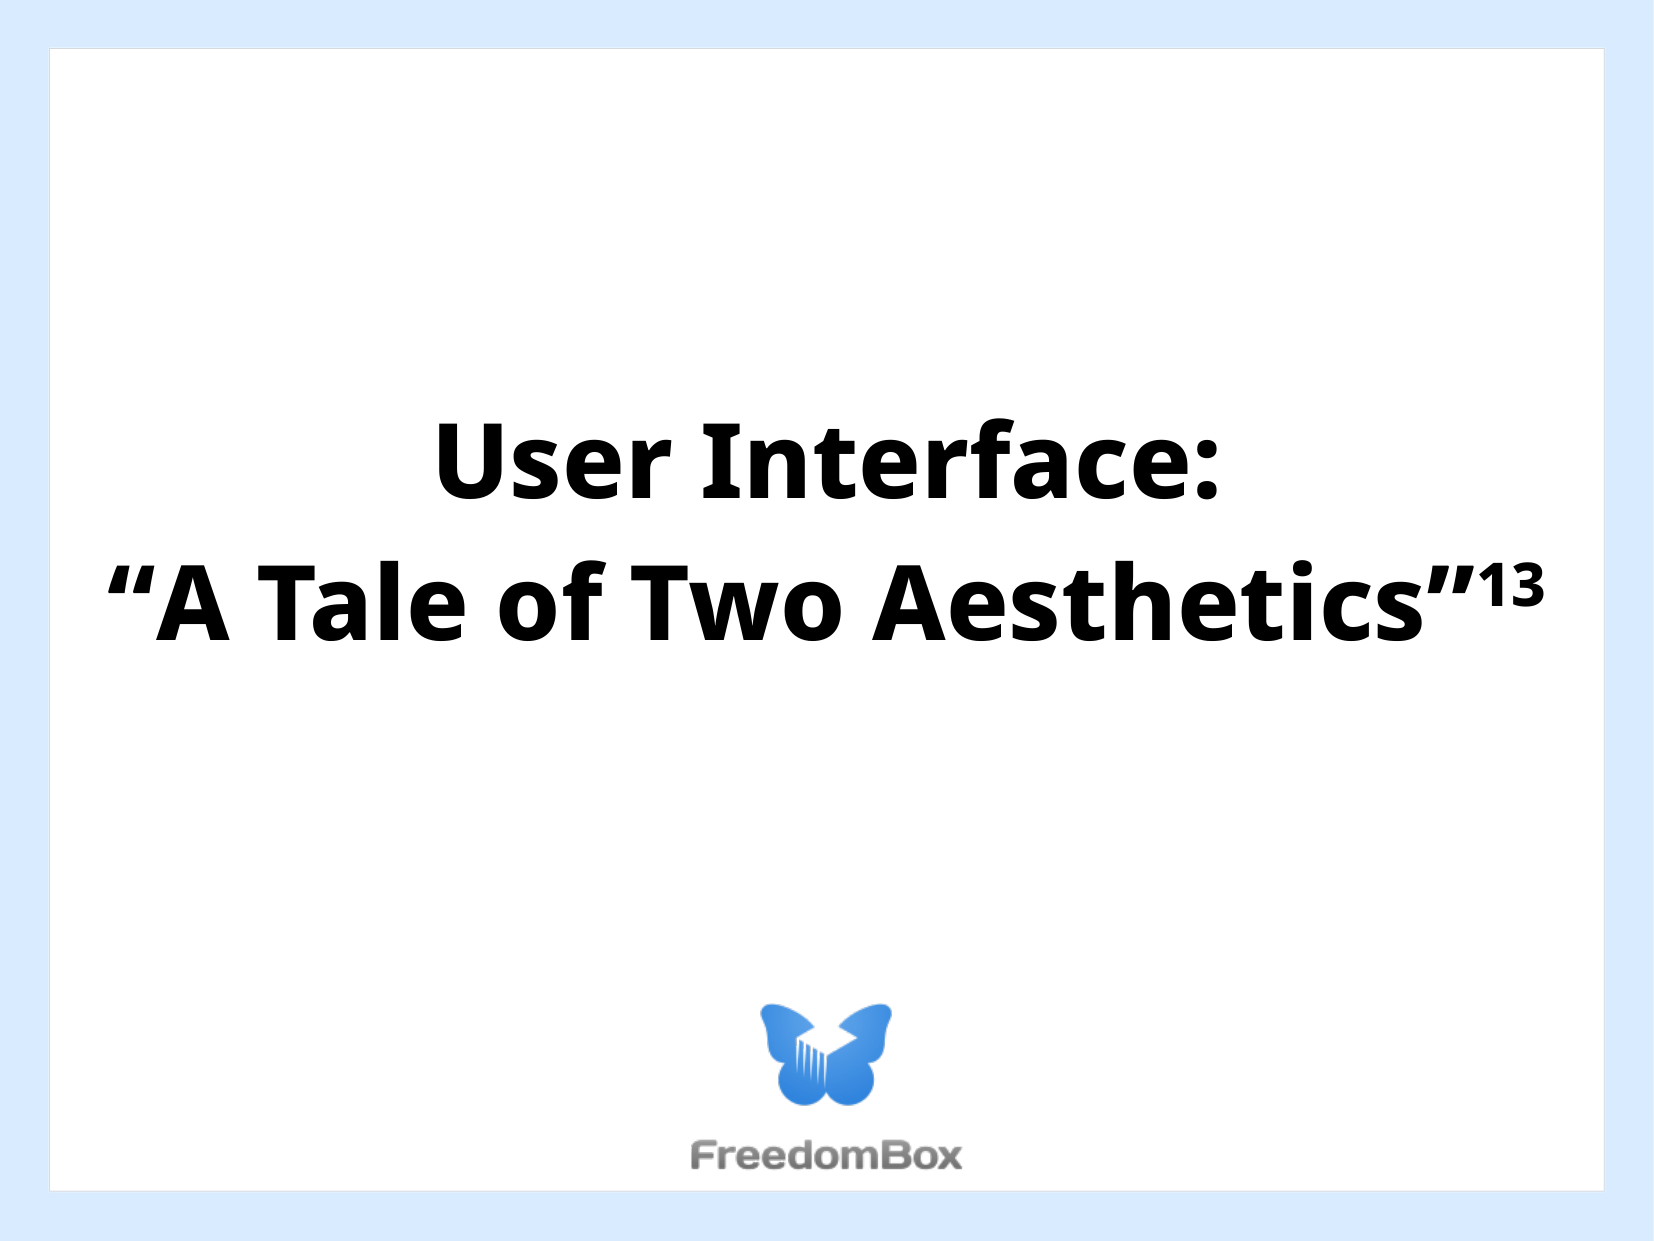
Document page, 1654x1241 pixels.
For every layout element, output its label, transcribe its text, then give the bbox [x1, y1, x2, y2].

picture [0, 0, 1654, 1241]
subtitle User Interface: “A Tale of Two Aesthetics”13 [82, 49, 1571, 1010]
